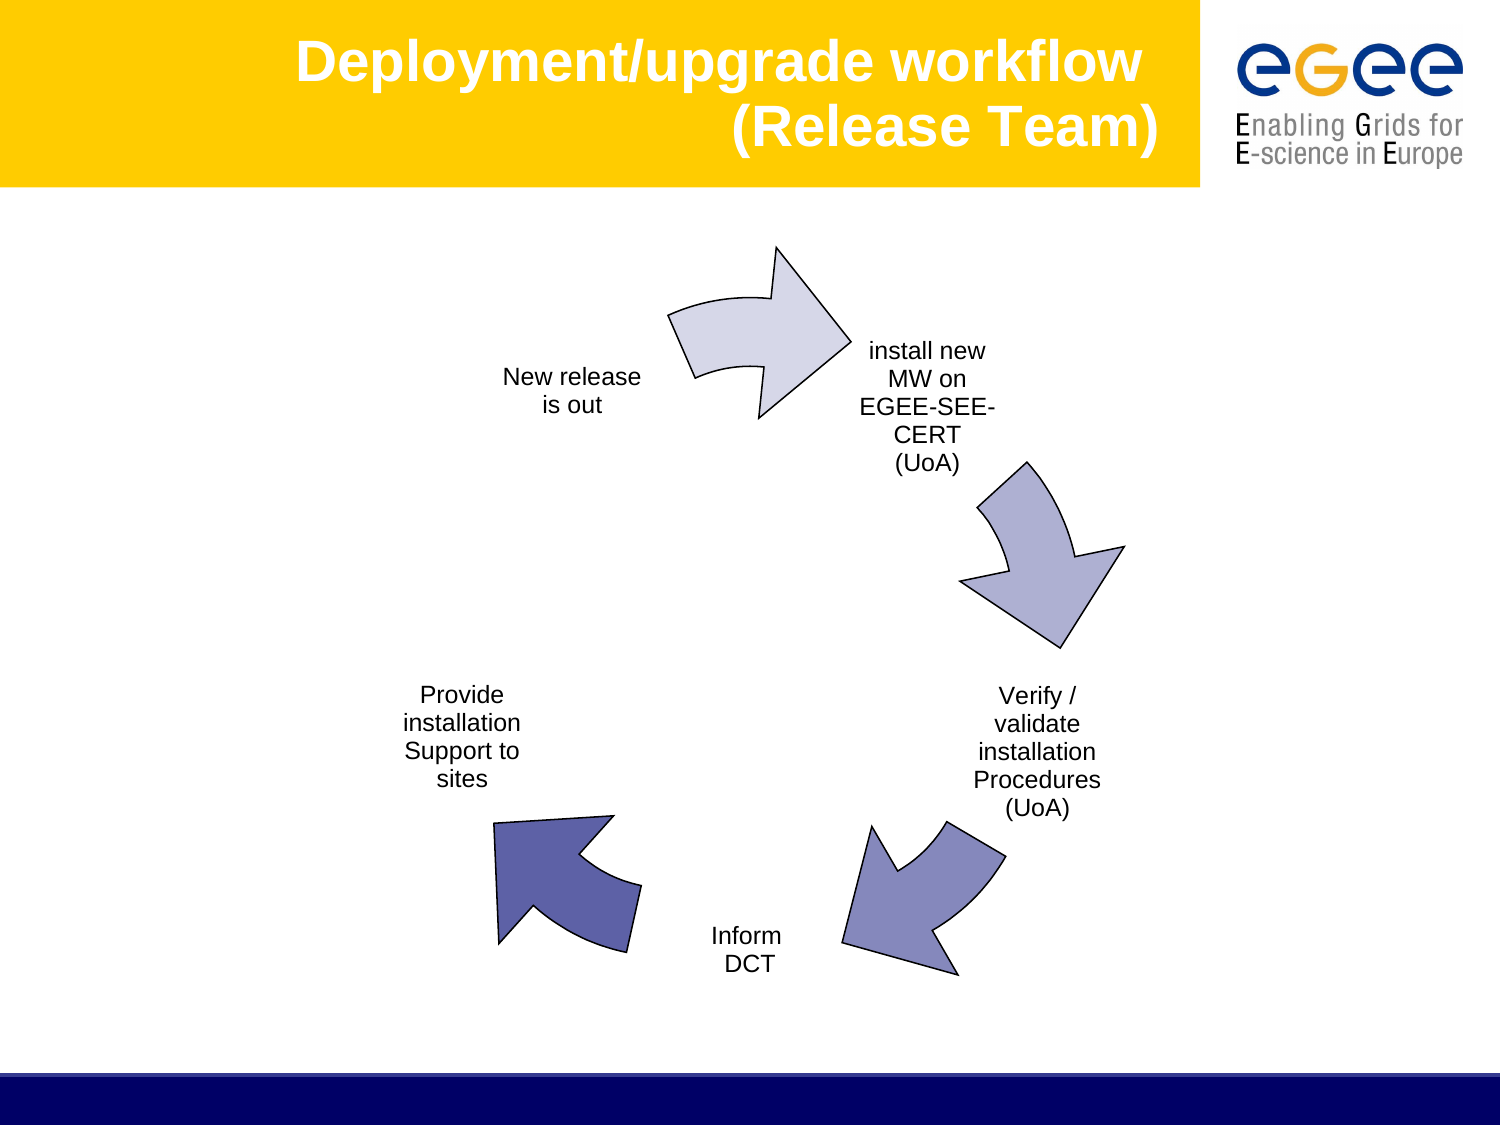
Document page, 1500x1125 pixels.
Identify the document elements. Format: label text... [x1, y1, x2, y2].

text_box install new MW on EGEE-SEE-CERT (UoA) [853, 315, 1002, 498]
text_box [842, 821, 1006, 976]
text_box Verify / validate installation Procedures (UoA) [963, 660, 1112, 844]
text_box [493, 815, 642, 953]
text_box Inform DCT [675, 874, 825, 1026]
text_box Provide installation Support to sites [388, 660, 537, 813]
title Deployment/upgrade workflow (Release Team) [12, 19, 1175, 168]
text_box New release is out [498, 315, 647, 467]
picture [1237, 24, 1463, 169]
text_box [959, 462, 1125, 649]
text_box [667, 247, 852, 419]
